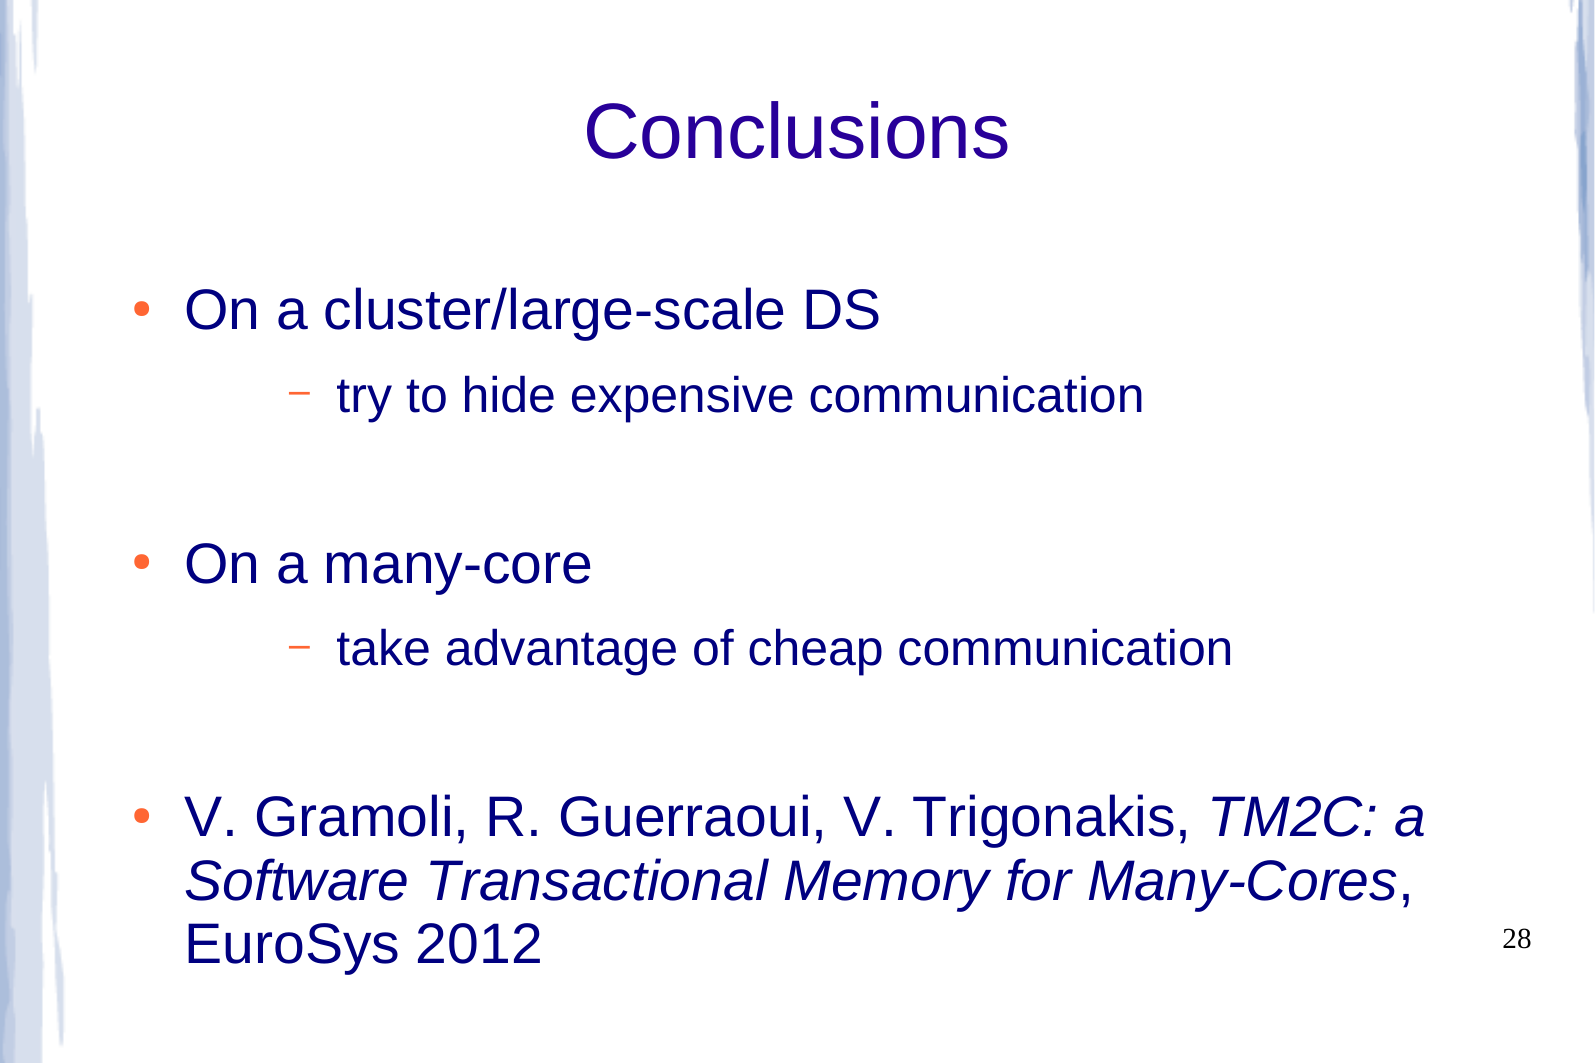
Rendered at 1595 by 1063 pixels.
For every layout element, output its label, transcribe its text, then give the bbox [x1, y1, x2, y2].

list On a cluster/large-scale DS try to hide expensive communication On a many-core take advantage of cheap communication V. Gramoli, R. Guerraoui, V. Trigonakis, TM2C: a Software Transactional Memory for Many-Cores, EuroSys 2012 [113, 278, 1515, 1030]
title Conclusions [79, 42, 1515, 220]
picture [0, 0, 1595, 1063]
